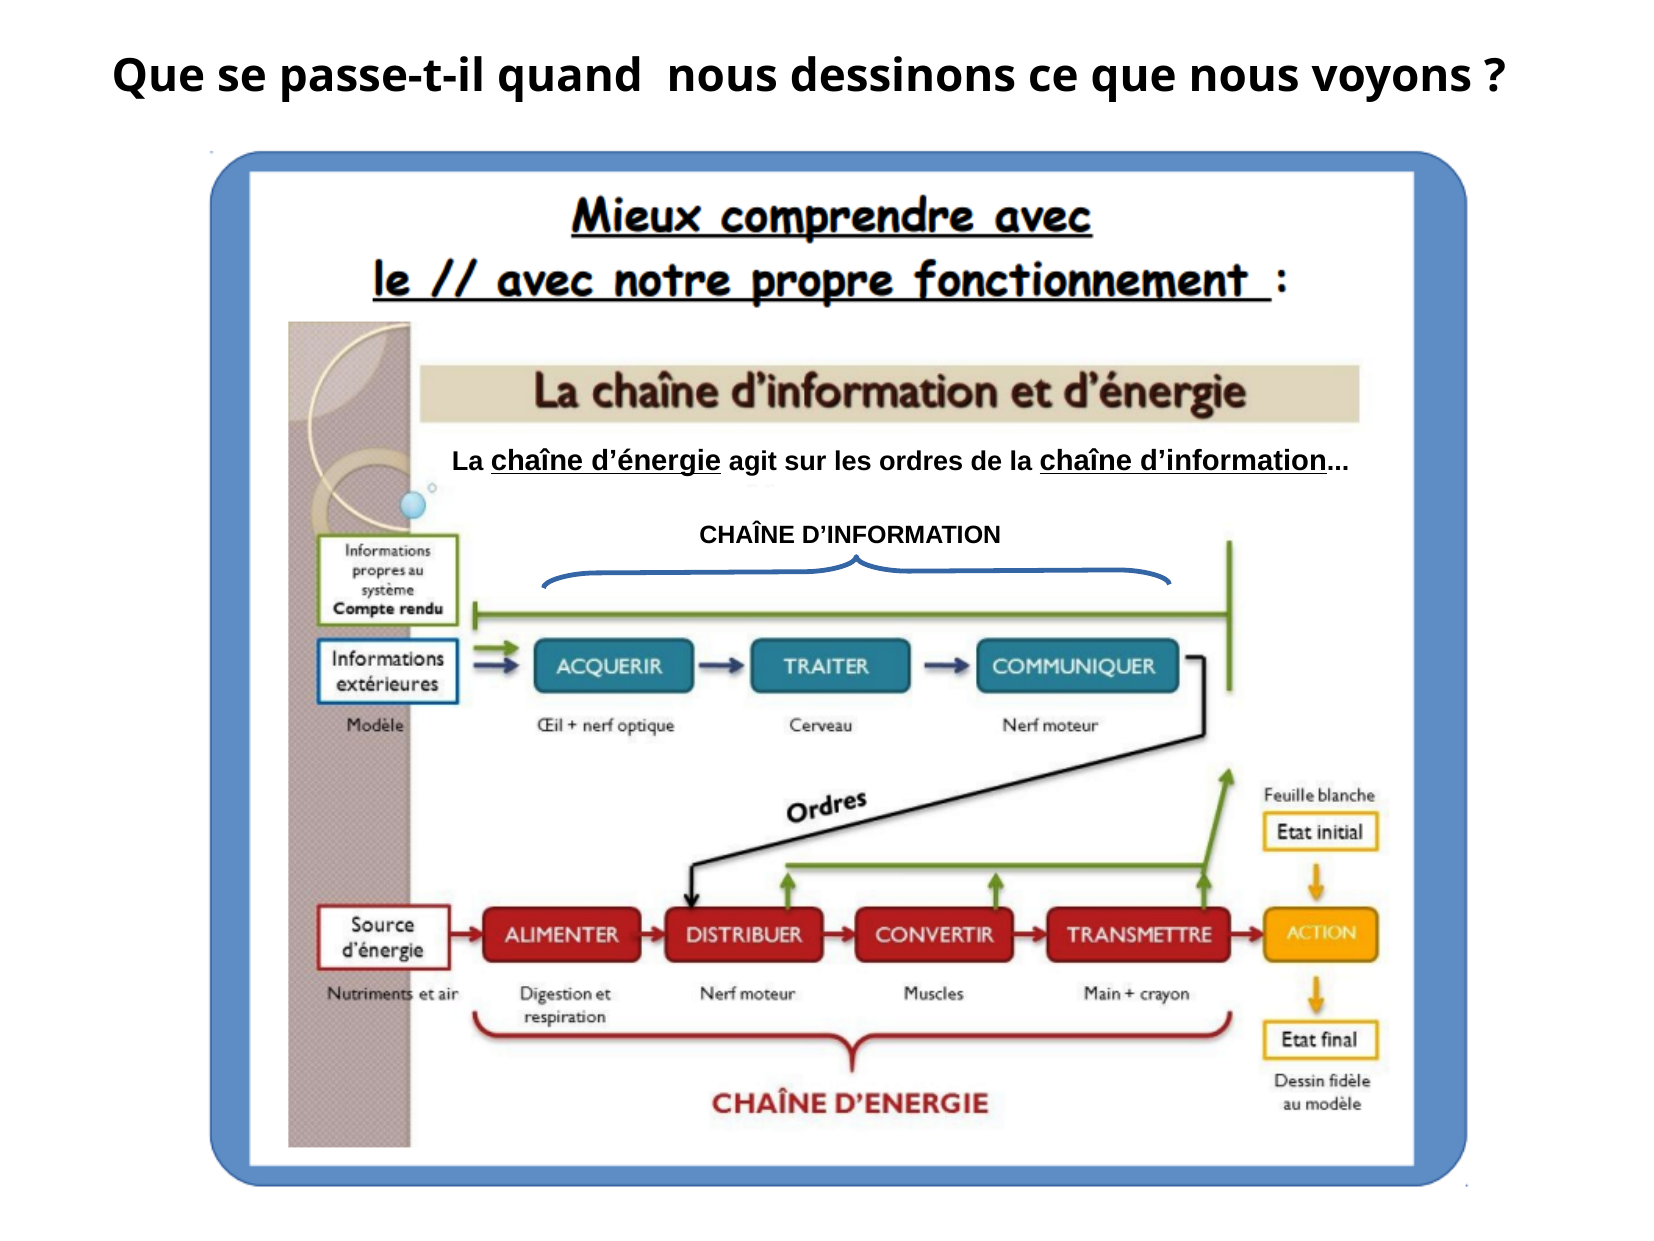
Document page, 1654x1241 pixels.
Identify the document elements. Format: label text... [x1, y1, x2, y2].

picture [201, 142, 1477, 1193]
text_box La chaîne d’énergie agit sur les ordres de la chaîne d’information... [437, 437, 1382, 485]
text_box Que se passe-t-il quand nous dessinons ce que nous voyons ? [47, 35, 1571, 115]
text_box CHAÎNE D’INFORMATION [679, 513, 1022, 557]
